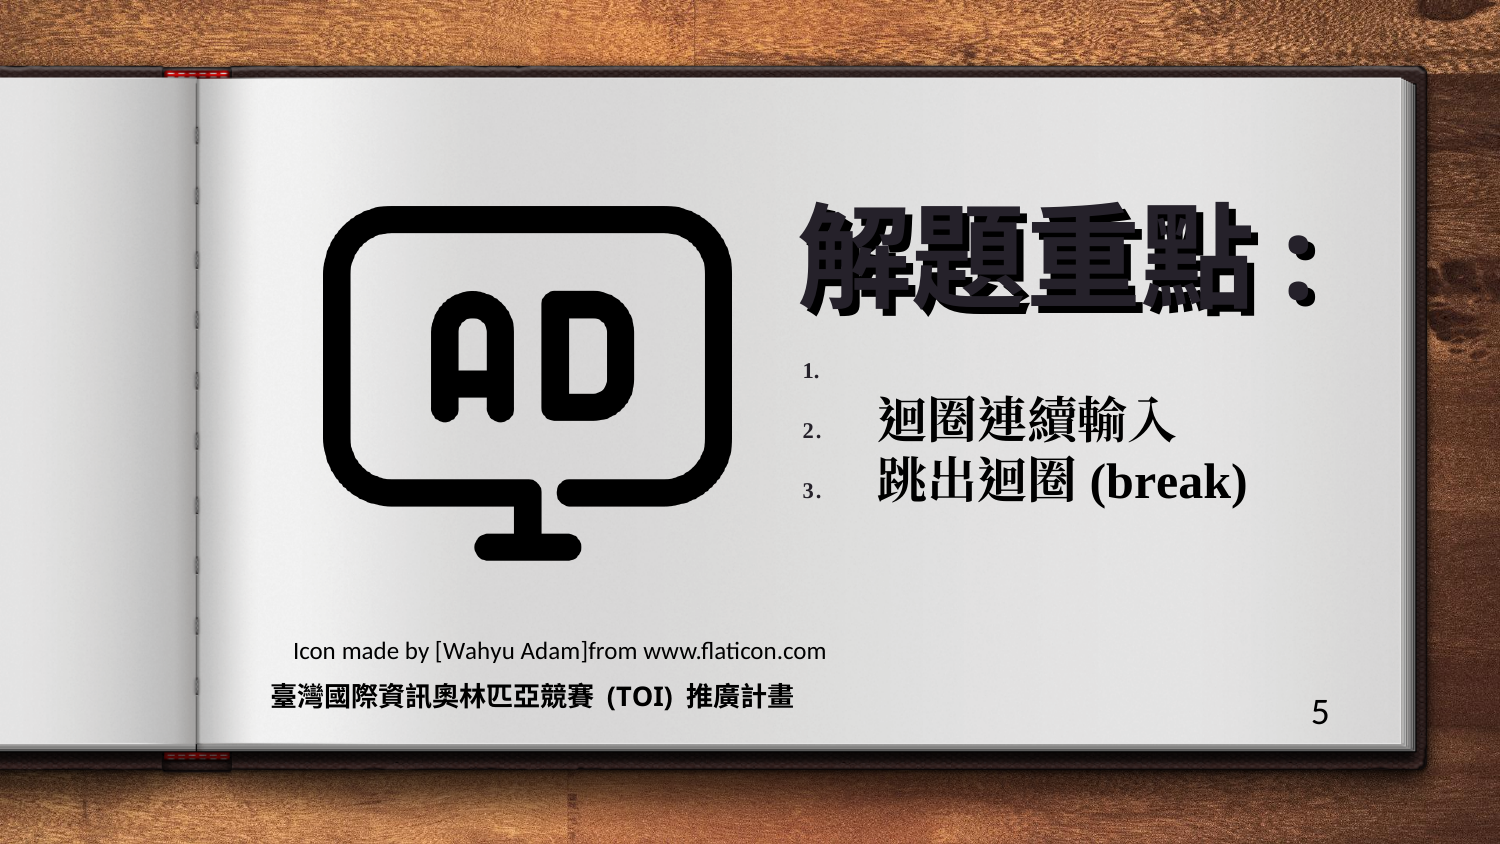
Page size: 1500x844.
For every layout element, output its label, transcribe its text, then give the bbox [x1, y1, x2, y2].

picture [323, 178, 732, 588]
subtitle 迴圈連續輸入 跳出迴圈(break) [787, 313, 1341, 588]
title 解題重點: [782, 146, 1313, 338]
text_box [1295, 672, 1386, 737]
text_box Icon made by [Wahyu Adam]from www.flaticon.com [278, 627, 867, 672]
